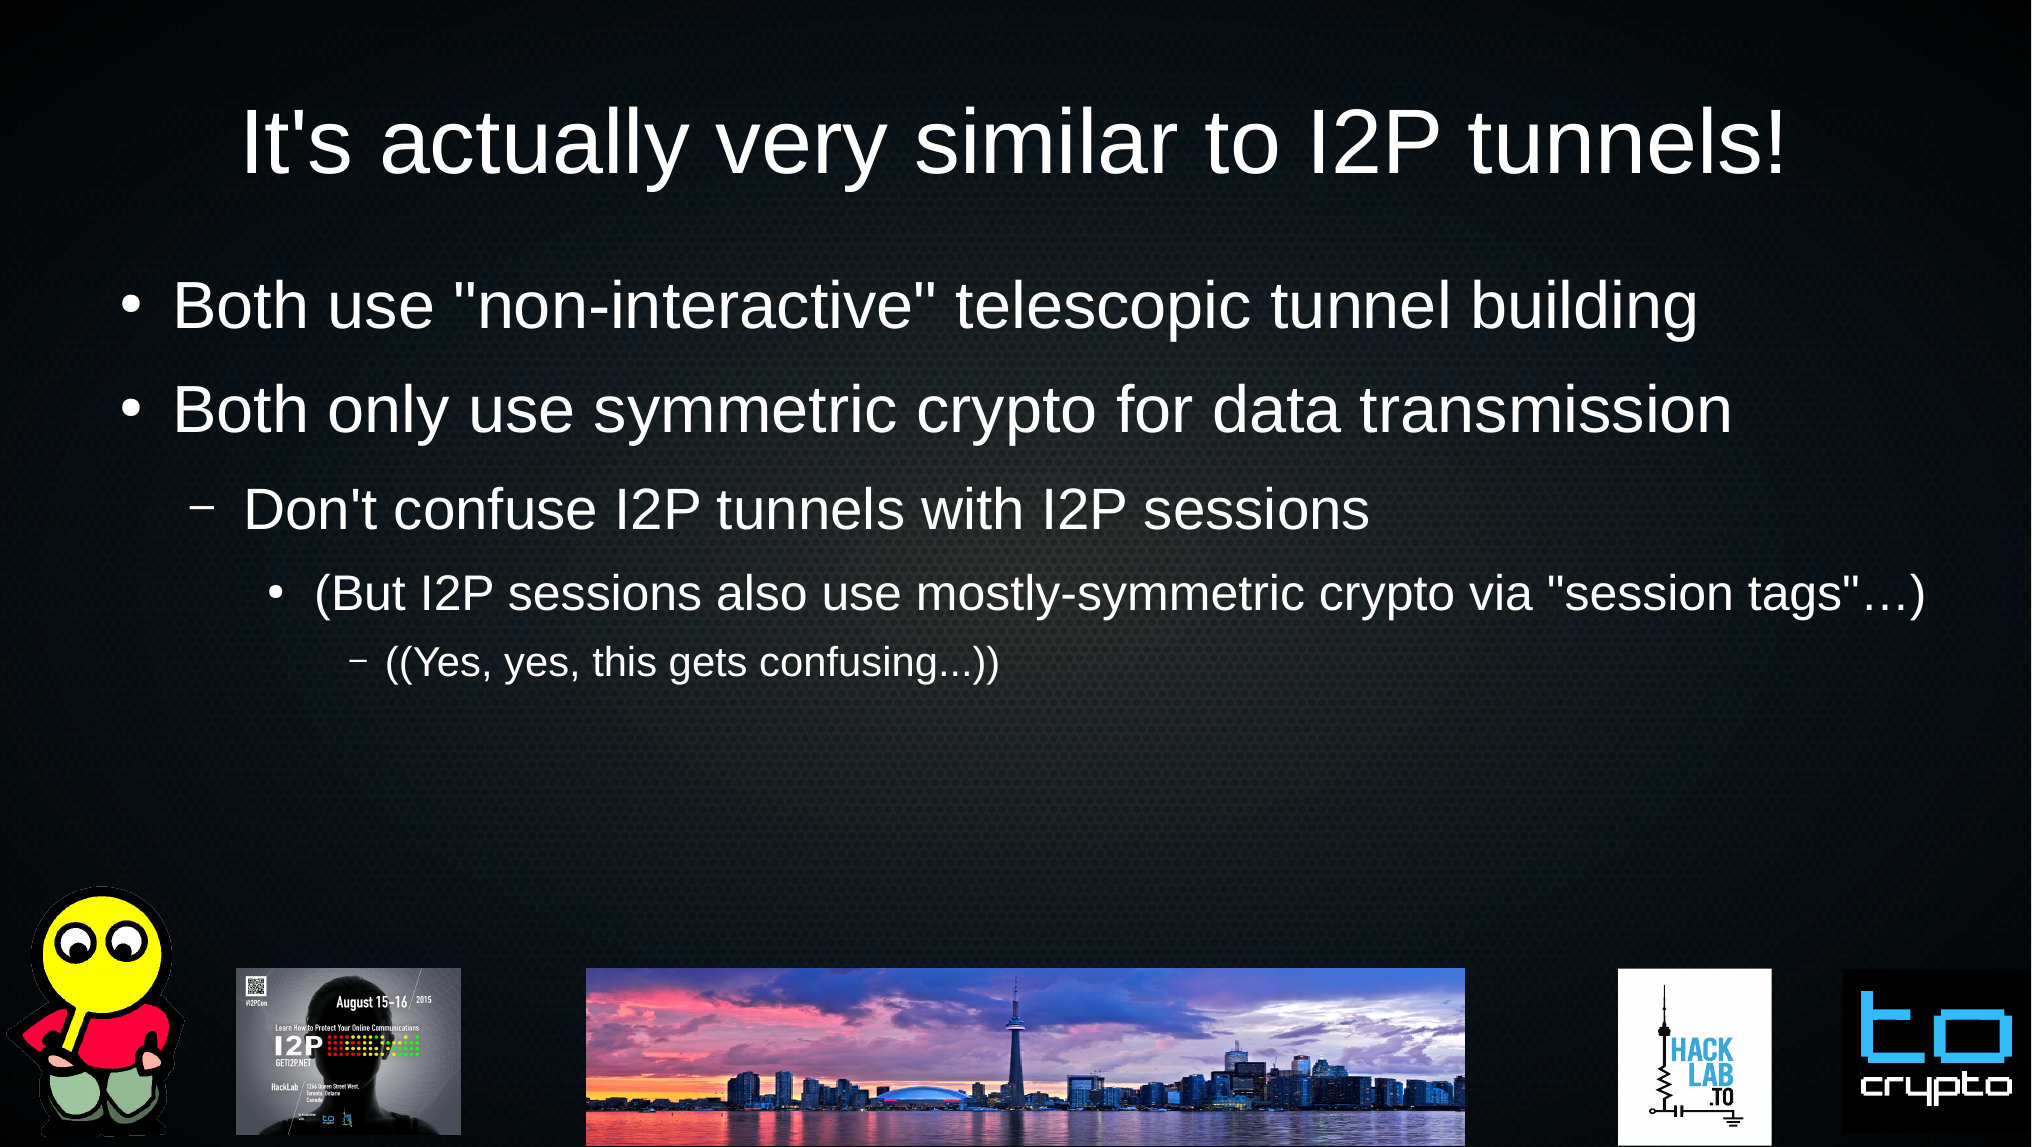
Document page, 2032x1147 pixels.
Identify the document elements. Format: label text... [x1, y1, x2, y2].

list Both use "non-interactive" telescopic tunnel building Both only use symmetric crypto for data transmission Don't confuse I2P tunnels with I2P sessions (But I2P sessions also use mostly-symmetric crypto via "session tags"…) ((Yes, yes, this gets confusing...)) [101, 268, 1930, 933]
picture [0, 0, 2032, 1147]
title It's actually very similar to I2P tunnels! [101, 45, 1930, 237]
